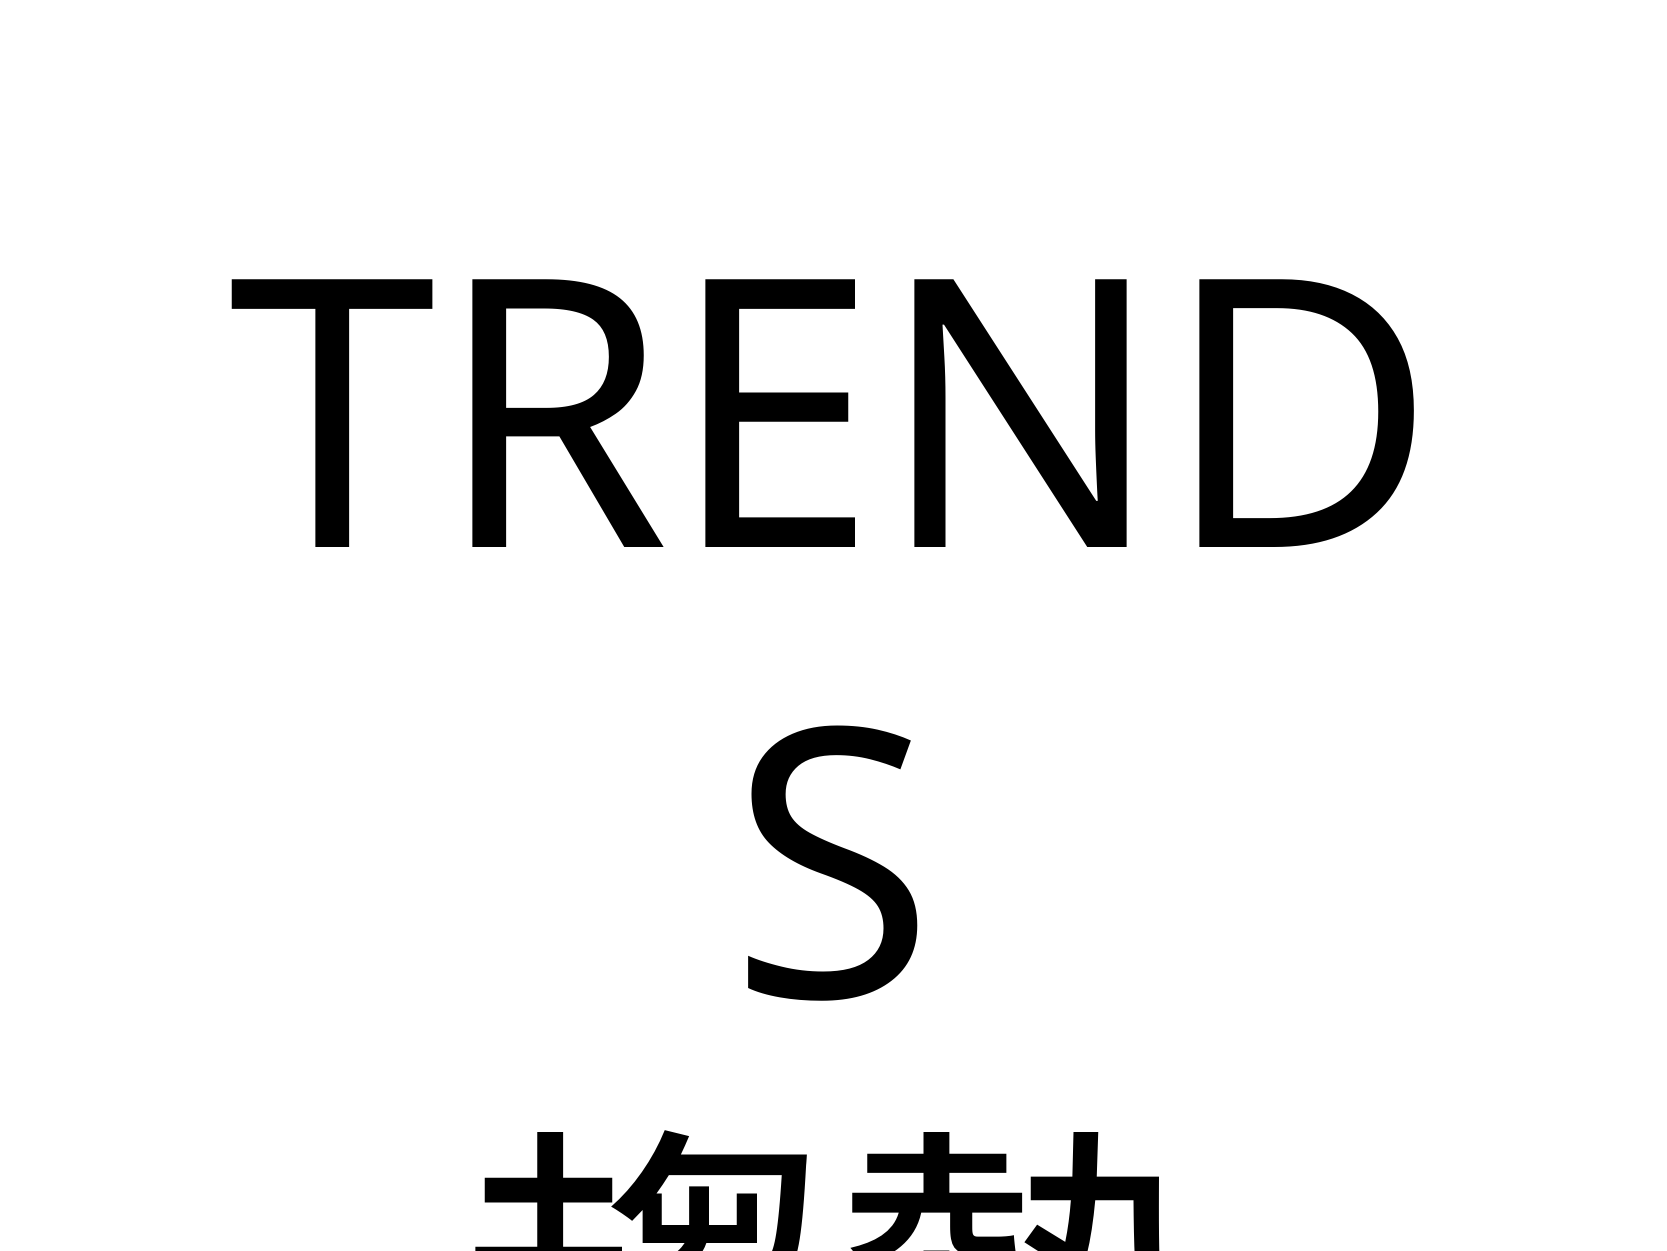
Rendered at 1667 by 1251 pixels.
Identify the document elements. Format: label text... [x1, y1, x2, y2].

text_box TRENDS 趨勢 [124, 165, 1542, 1081]
